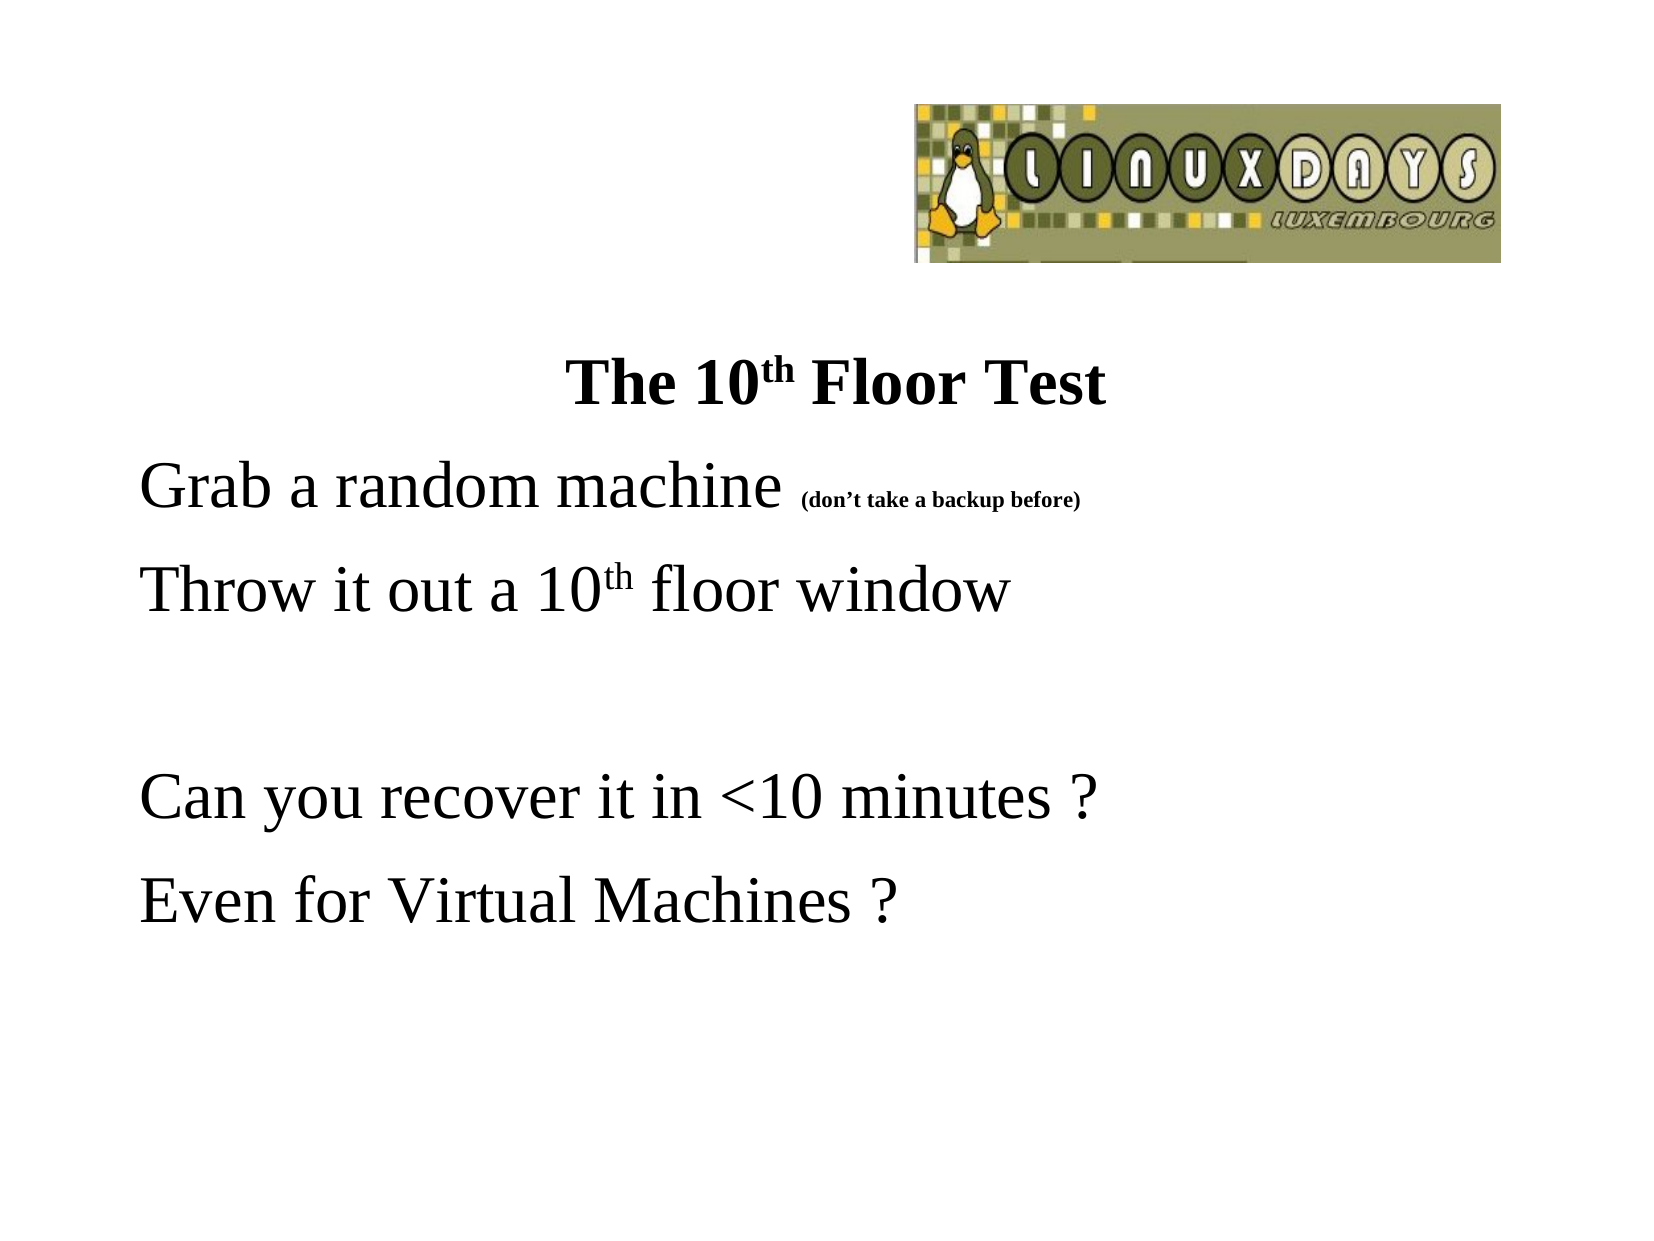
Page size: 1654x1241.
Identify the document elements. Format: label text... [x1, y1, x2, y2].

picture [914, 104, 1501, 263]
list The 10th Floor Test Grab a random machine (don’t take a backup before) Throw it out a 10th floor window Can you recover it in <10 minutes ? Even for Virtual Machines ? [121, 344, 1534, 1194]
